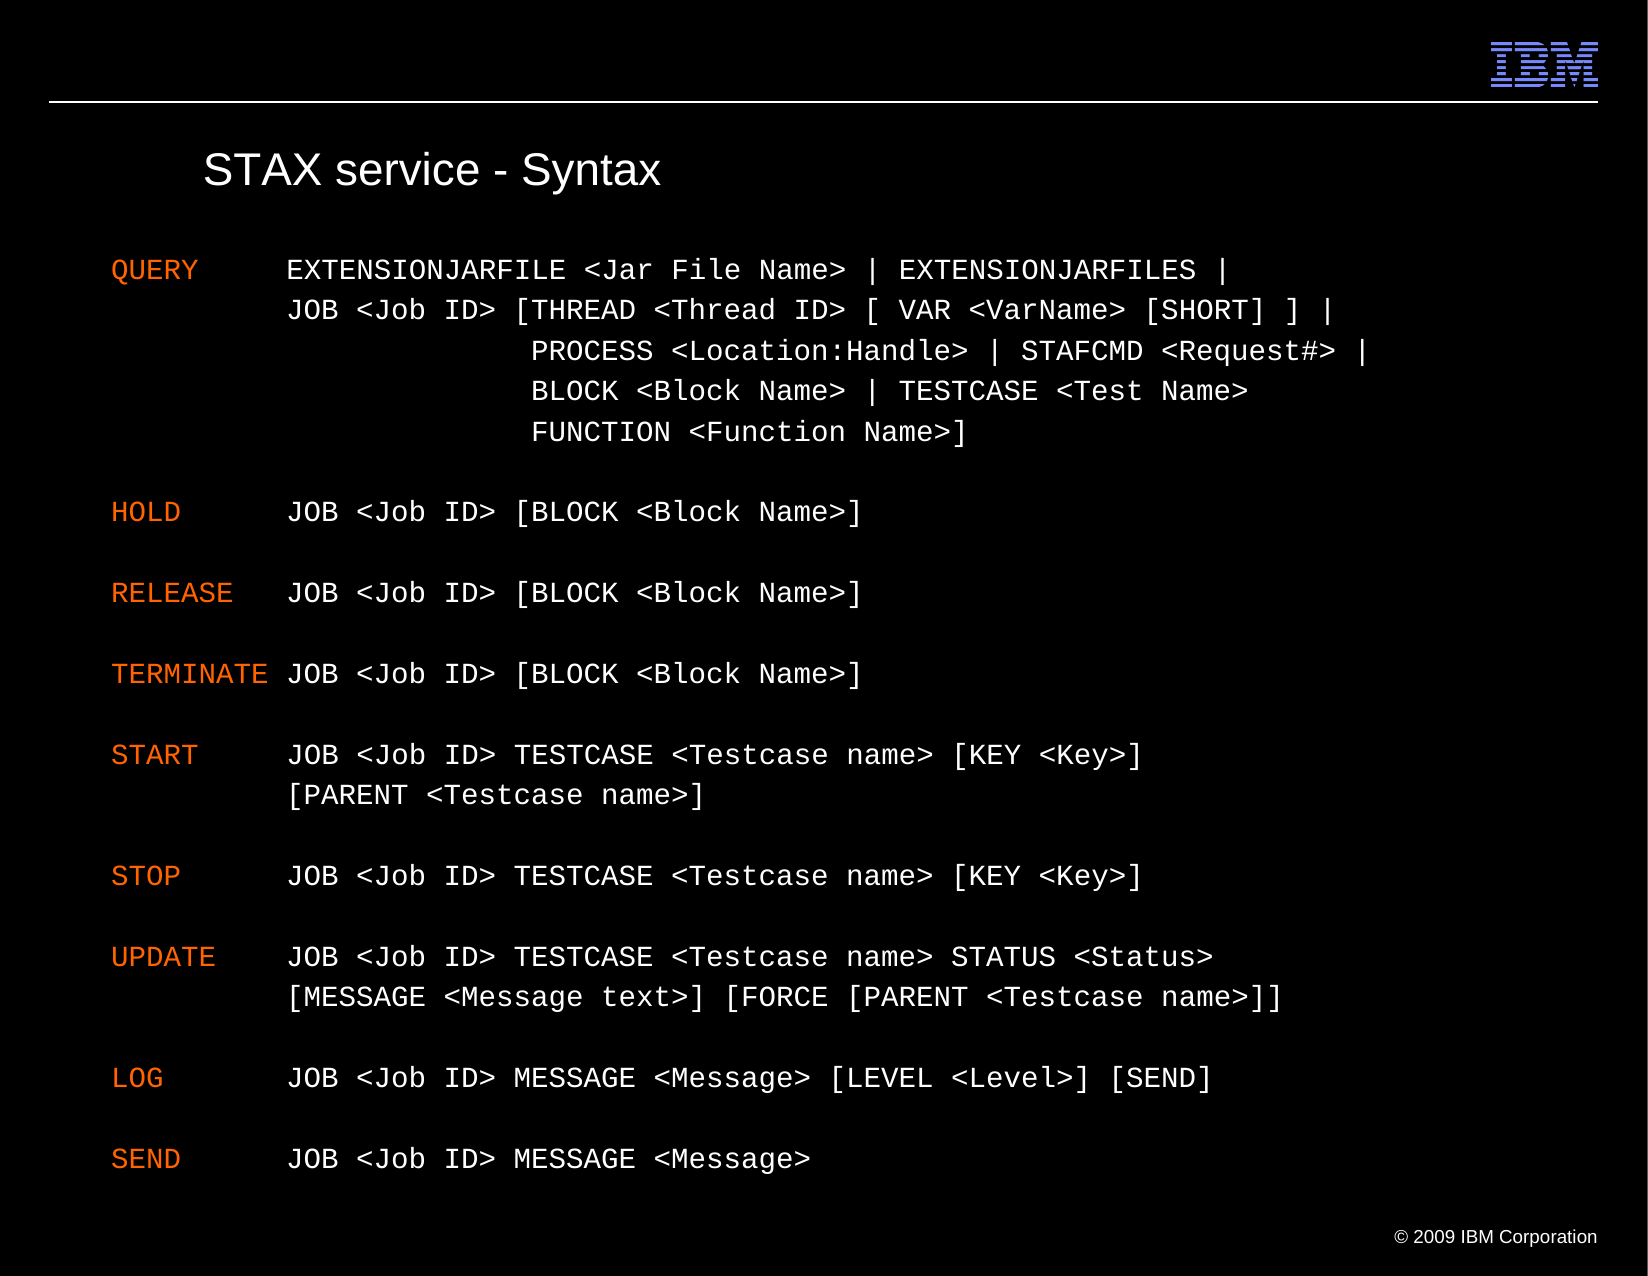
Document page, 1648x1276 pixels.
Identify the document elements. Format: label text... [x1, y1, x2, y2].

title STAX service - Syntax [186, 137, 1648, 231]
picture [1491, 42, 1598, 87]
text_box QUERY EXTENSIONJARFILE <Jar File Name> | EXTENSIONJARFILES | JOB <Job ID> [THREAD <Thread ID> [ VAR <VarName> [SHORT] ] | PROCESS <Location:Handle> | STAFCMD <Request#> | BLOCK <Block Name> | TESTCASE <Test Name> FUNCTION <Function Name>] HOLD JOB <Job ID> [BLOCK <Block Name>] RELEASE JOB <Job ID> [BLOCK <Block Name>] TERMINATE JOB <Job ID> [BLOCK <Block Name>] START JOB <Job ID> TESTCASE <Testcase name> [KEY <Key>] [PARENT <Testcase name>] STOP JOB <Job ID> TESTCASE <Testcase name> [KEY <Key>] UPDATE JOB <Job ID> TESTCASE <Testcase name> STATUS <Status> [MESSAGE <Message text>] [FORCE [PARENT <Testcase name>]] LOG JOB <Job ID> MESSAGE <Message> [LEVEL <Level>] [SEND] SEND JOB <Job ID> MESSAGE <Message> [111, 250, 1637, 1276]
